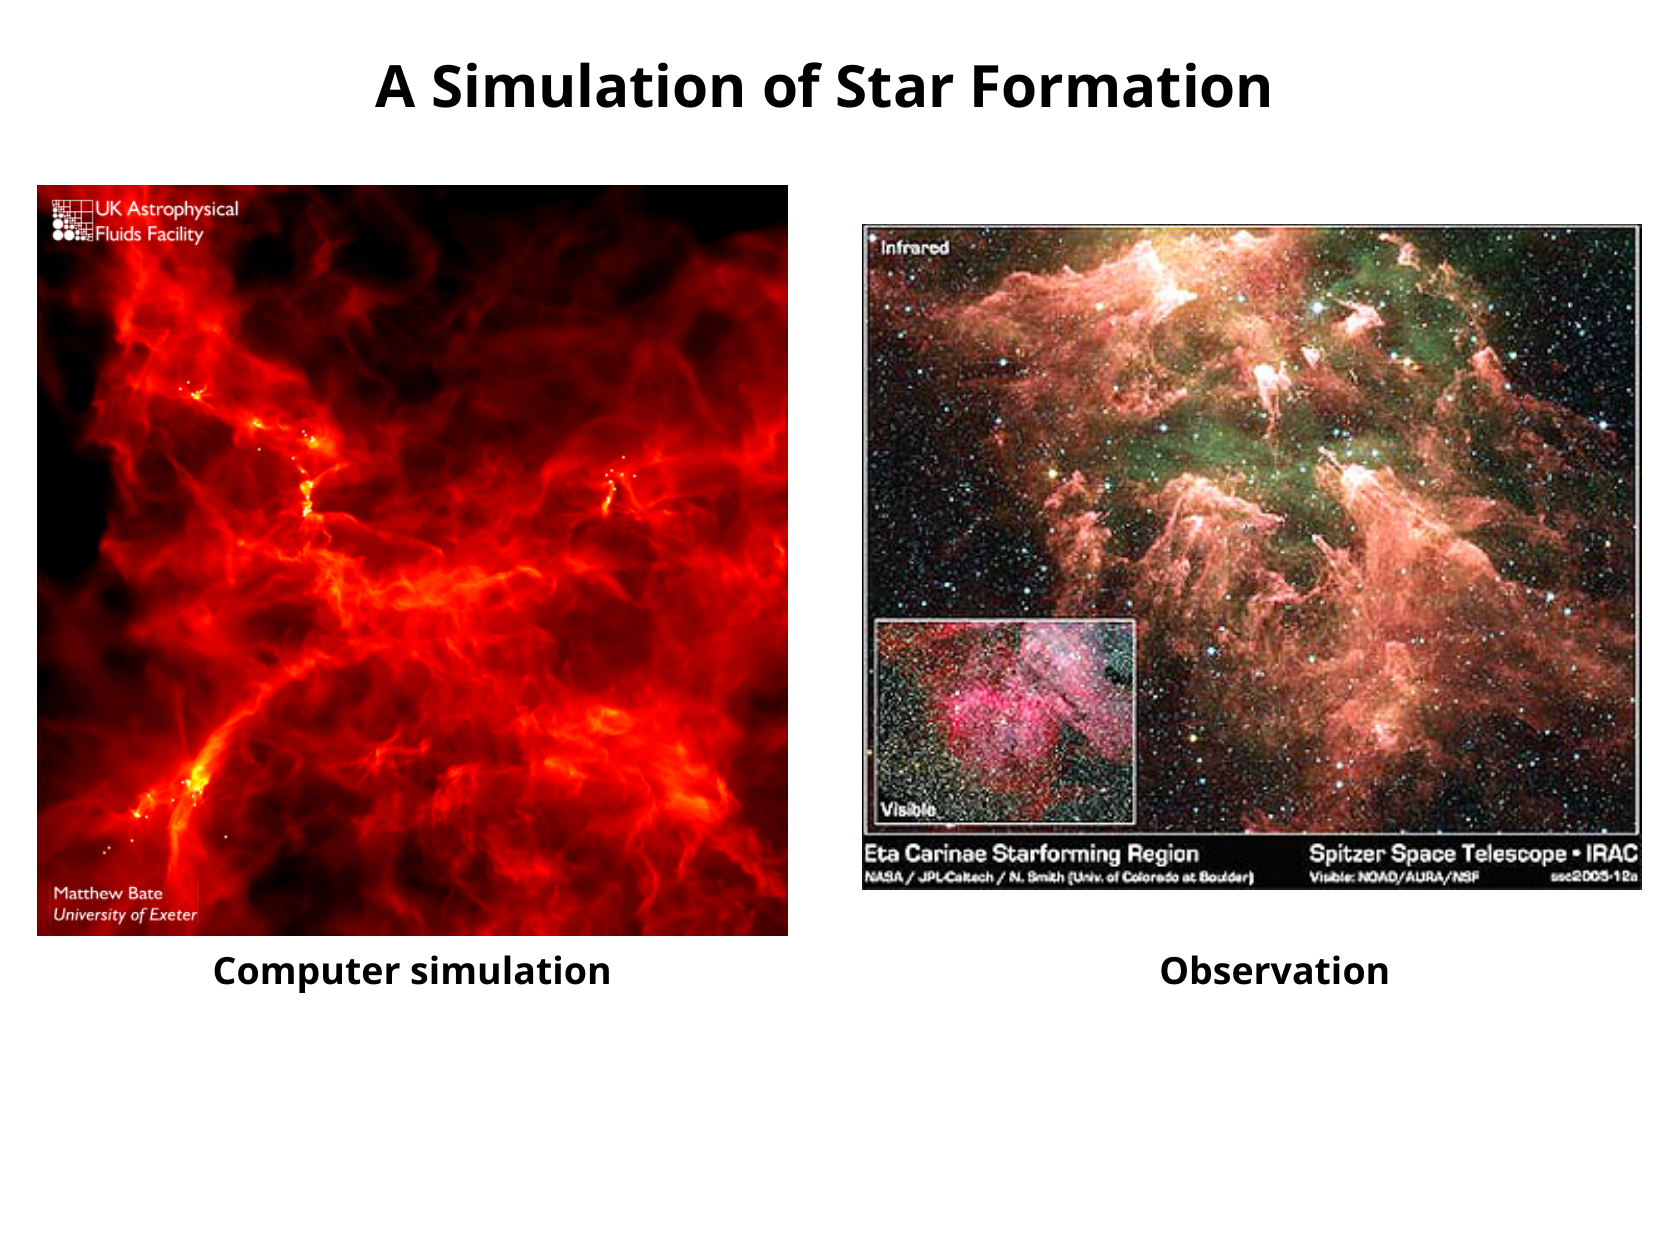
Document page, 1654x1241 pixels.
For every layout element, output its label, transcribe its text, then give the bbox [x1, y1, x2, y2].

text_box A Simulation of Star Formation [0, 37, 1651, 134]
picture [862, 224, 1642, 890]
text_box Computer simulation [37, 937, 788, 1005]
picture [37, 185, 788, 936]
text_box Observation [899, 937, 1650, 1005]
